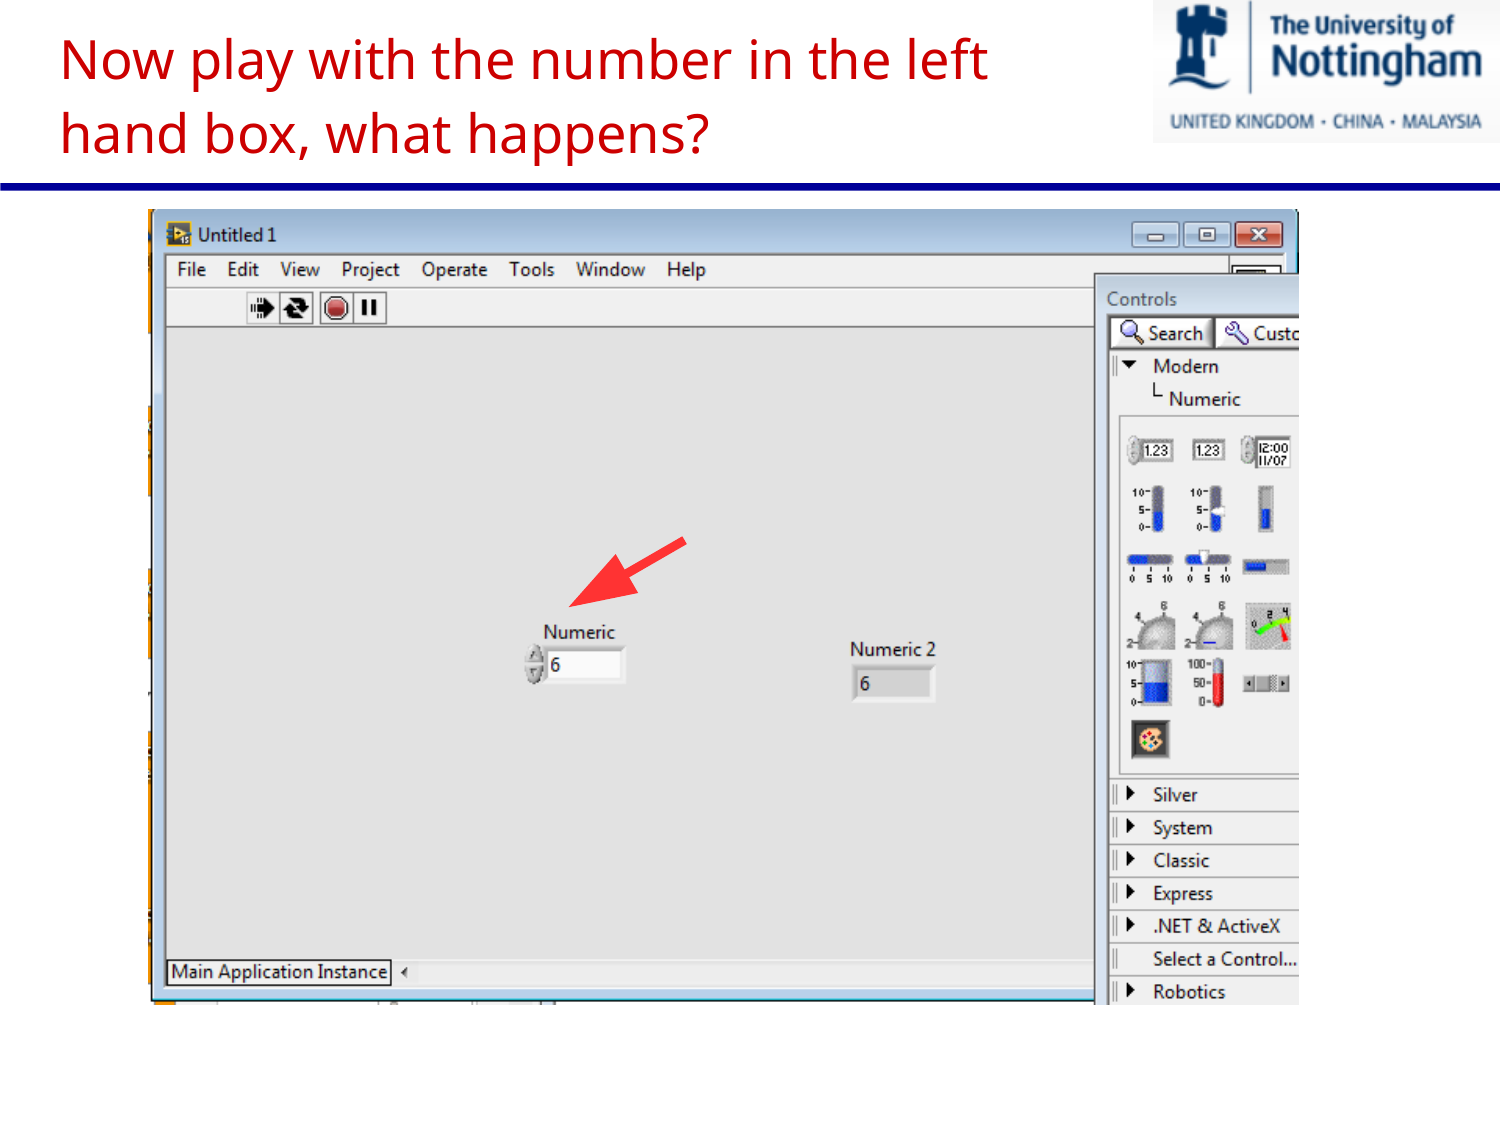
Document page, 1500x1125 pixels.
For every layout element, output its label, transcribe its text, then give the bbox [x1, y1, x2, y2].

title Now play with the number in the left hand box, what happens? [59, 32, 1116, 159]
picture [148, 209, 1299, 1005]
picture [1153, 0, 1500, 143]
